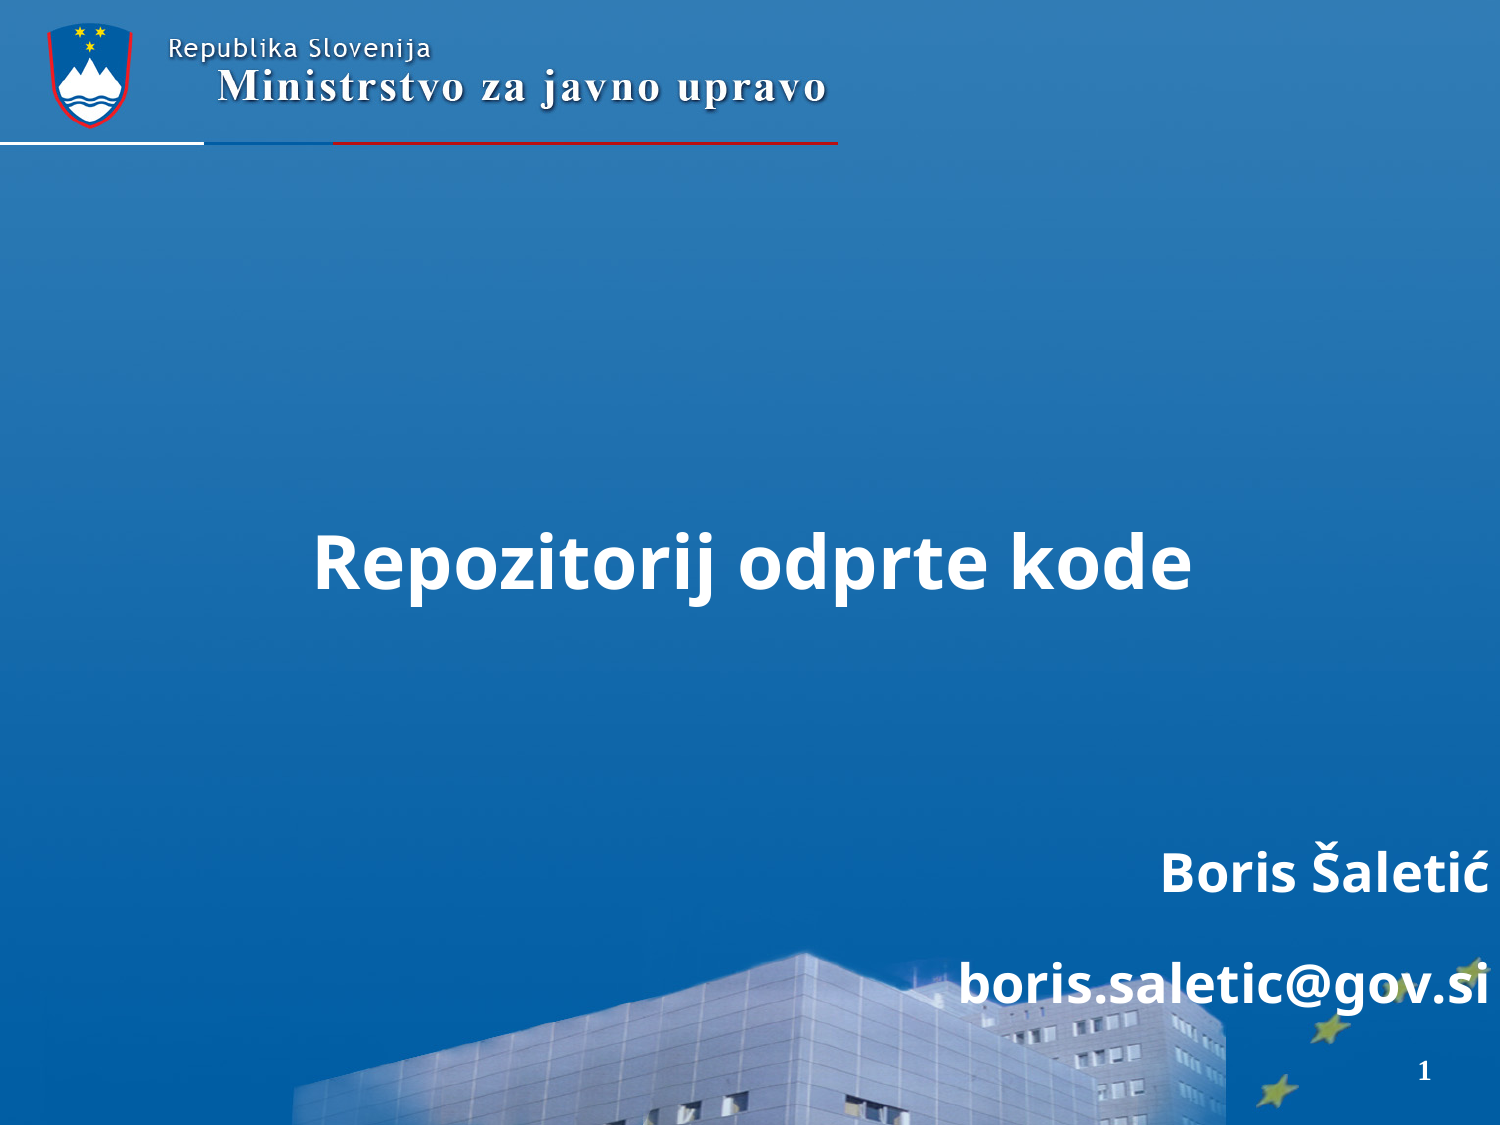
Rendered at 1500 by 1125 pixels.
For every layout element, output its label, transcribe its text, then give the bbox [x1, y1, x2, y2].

title Repozitorij odprte kode [295, 501, 1211, 621]
picture [0, 0, 1500, 1125]
text_box Boris Šaletić boris.saletic@gov.si [59, 790, 1500, 1125]
